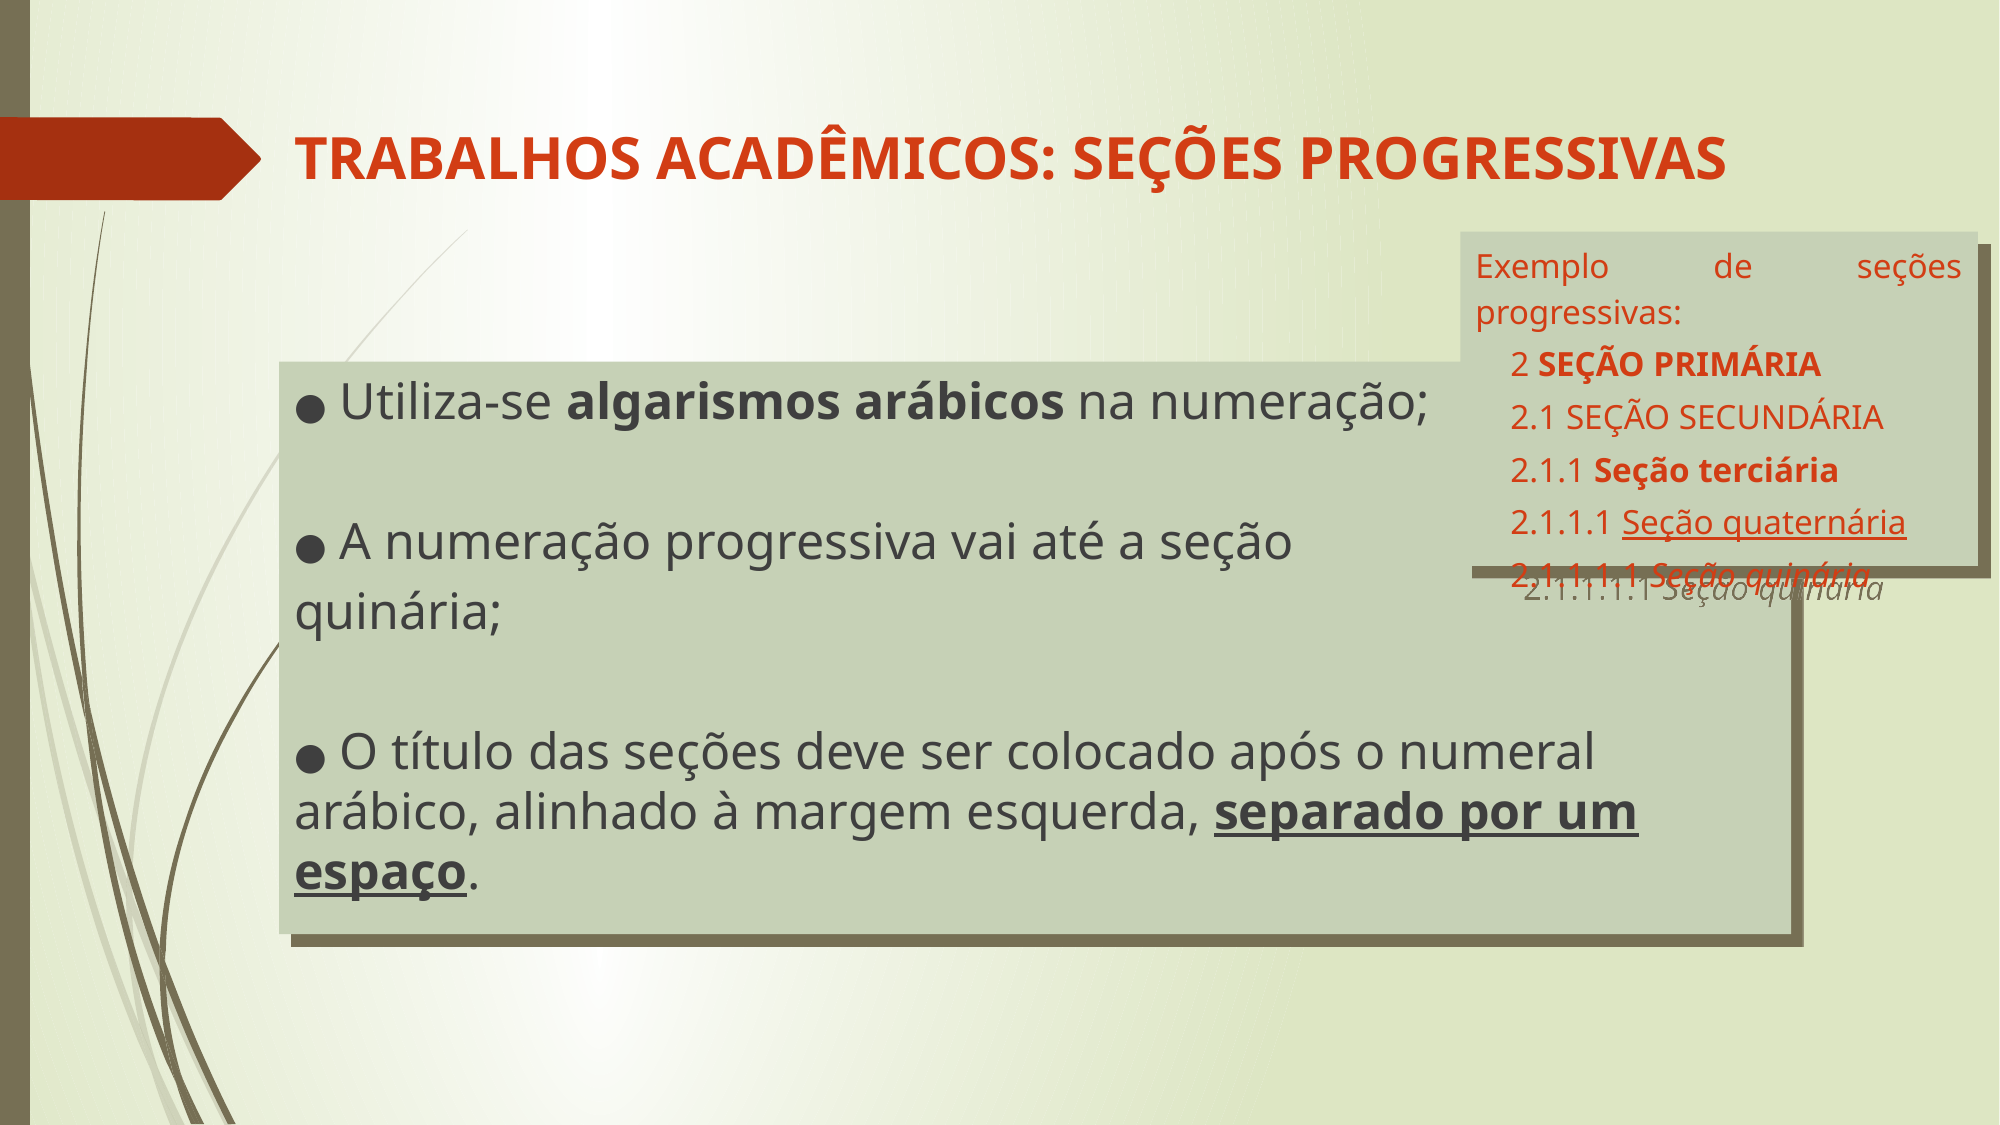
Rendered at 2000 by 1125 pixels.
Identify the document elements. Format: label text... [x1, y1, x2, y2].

text_box TRABALHOS ACADÊMICOS: SEÇÕES PROGRESSIVAS [279, 113, 1933, 208]
text_box ● Utiliza-se algarismos arábicos na numeração; ● A numeração progressiva vai até a seção quinária; ● O título das seções deve ser colocado após o numeral arábico, alinhado à margem esquerda, separado por um espaço. [279, 361, 1792, 935]
text_box Exemplo de seções progressivas: 2 SEÇÃO PRIMÁRIA 2.1 SEÇÃO SECUNDÁRIA 2.1.1 Seção terciária 2.1.1.1 Seção quaternária 2.1.1.1.1 Seção quinária [1460, 231, 1978, 566]
